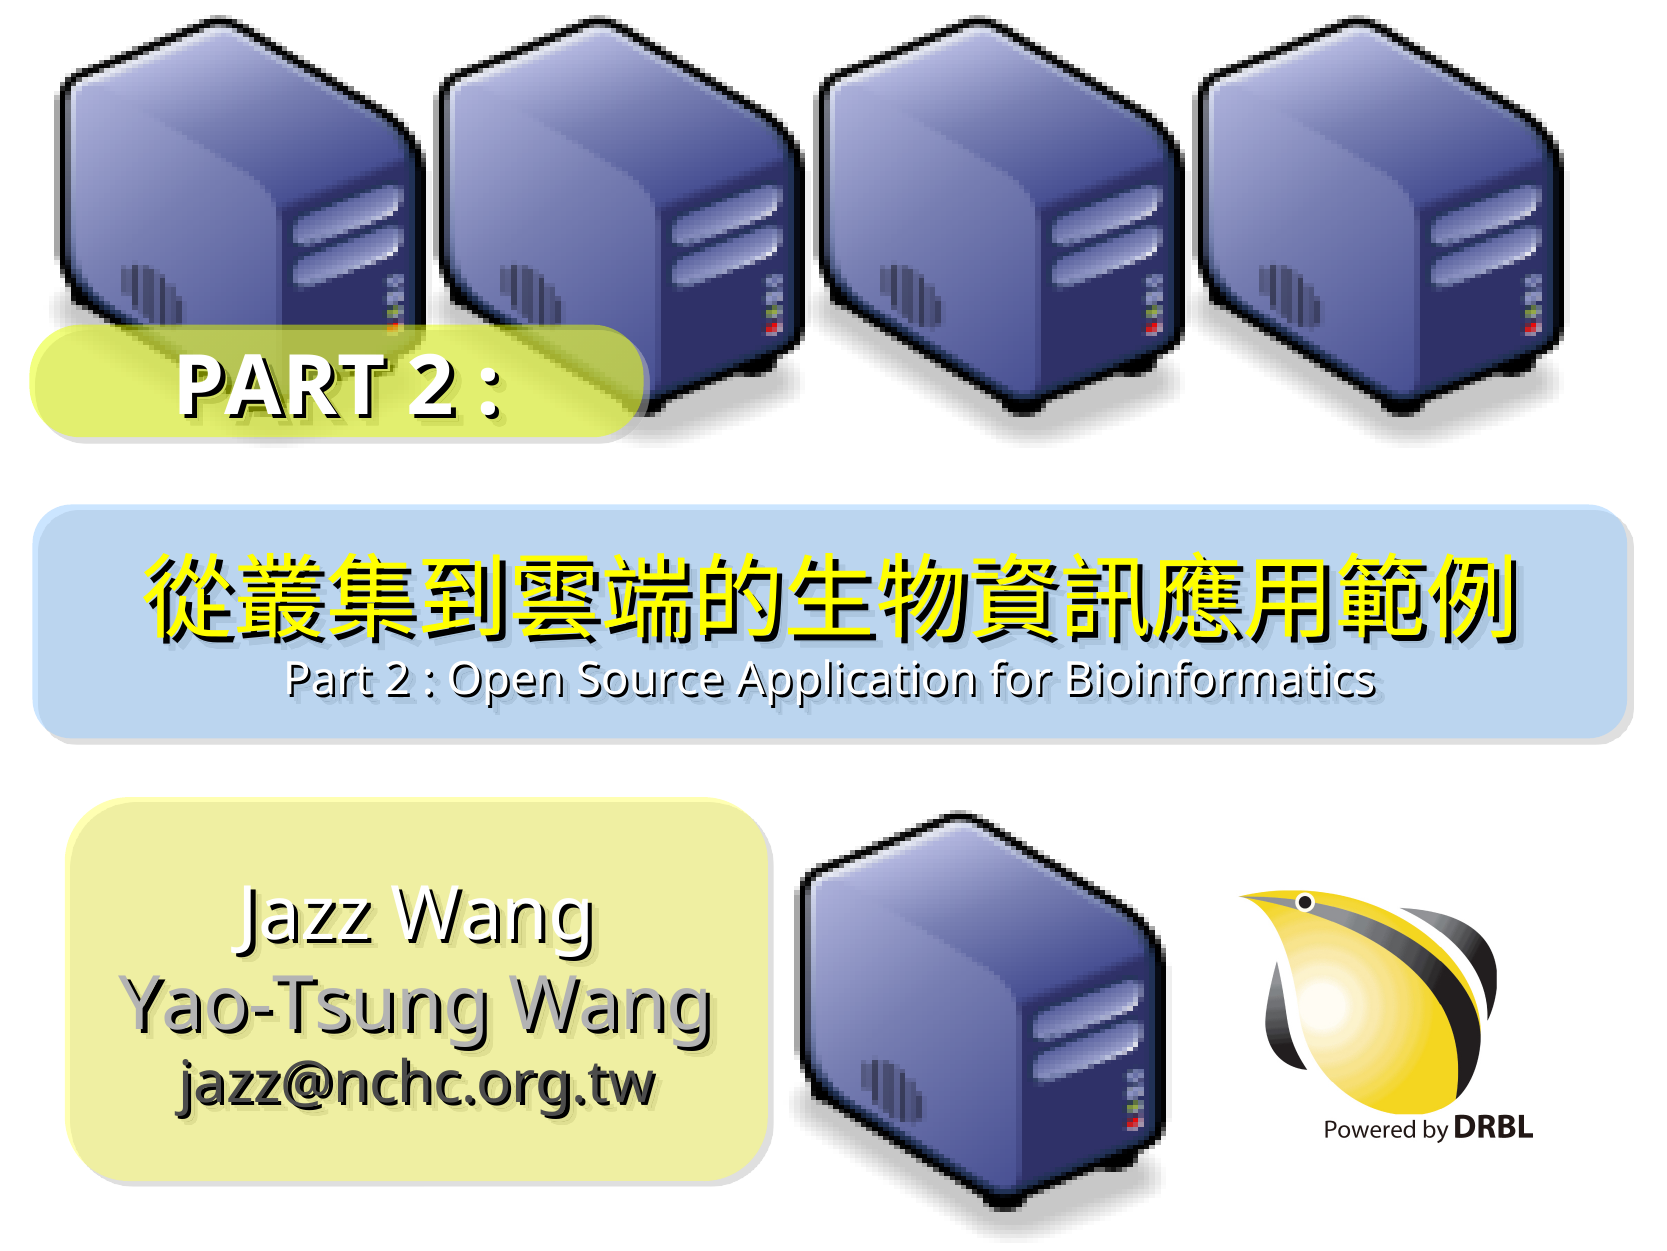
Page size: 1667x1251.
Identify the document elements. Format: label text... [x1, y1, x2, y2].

text_box PART 2 : [29, 324, 644, 438]
picture [27, 2, 1609, 502]
picture [767, 797, 1211, 1251]
text_box Jazz Wang Yao-Tsung Wang jazz@nchc.org.tw [64, 797, 768, 1182]
picture [1224, 874, 1548, 1152]
text_box 從叢集到雲端的生物資訊應用範例 Part 2 : Open Source Application for Bioinformatics [32, 504, 1628, 739]
